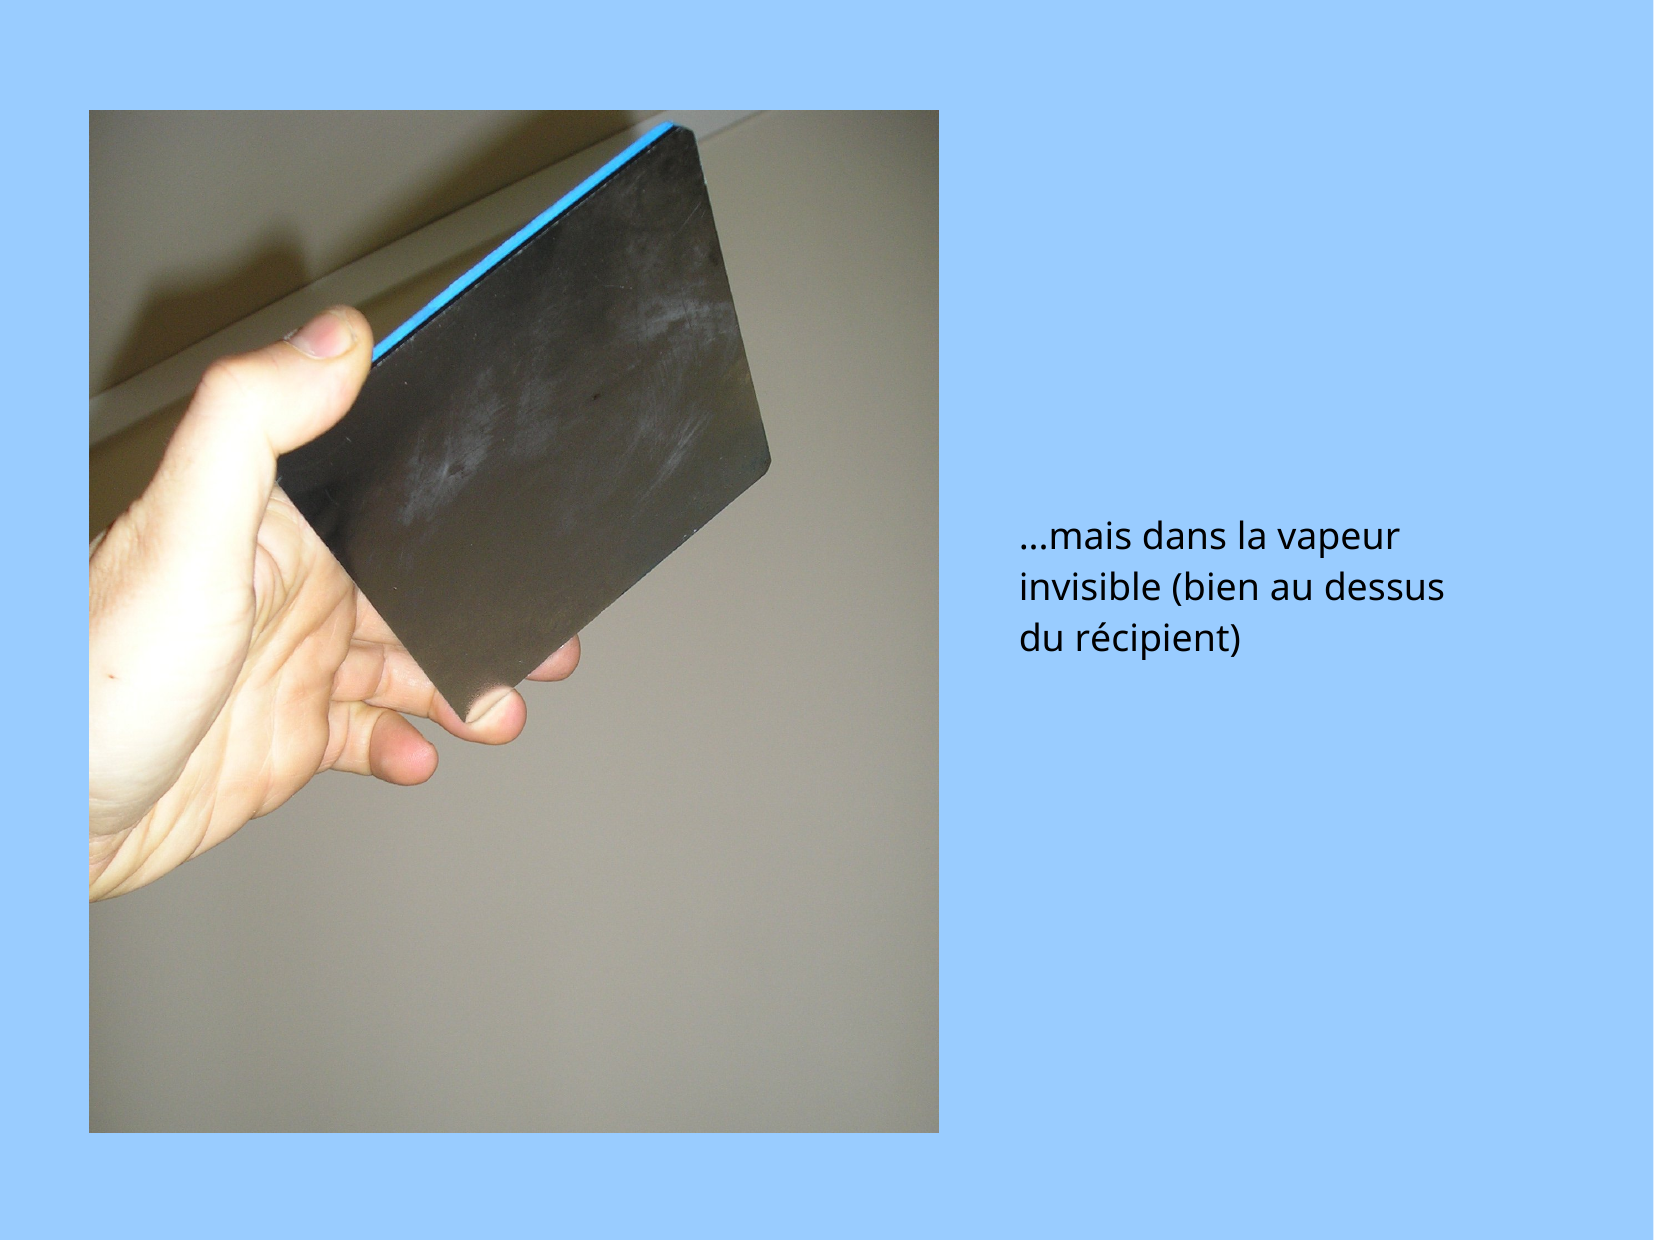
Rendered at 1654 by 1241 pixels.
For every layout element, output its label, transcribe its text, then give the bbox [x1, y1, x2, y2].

text_box ...mais dans la vapeur invisible (bien au dessus du récipient) [1003, 501, 1506, 648]
picture [89, 110, 939, 1133]
